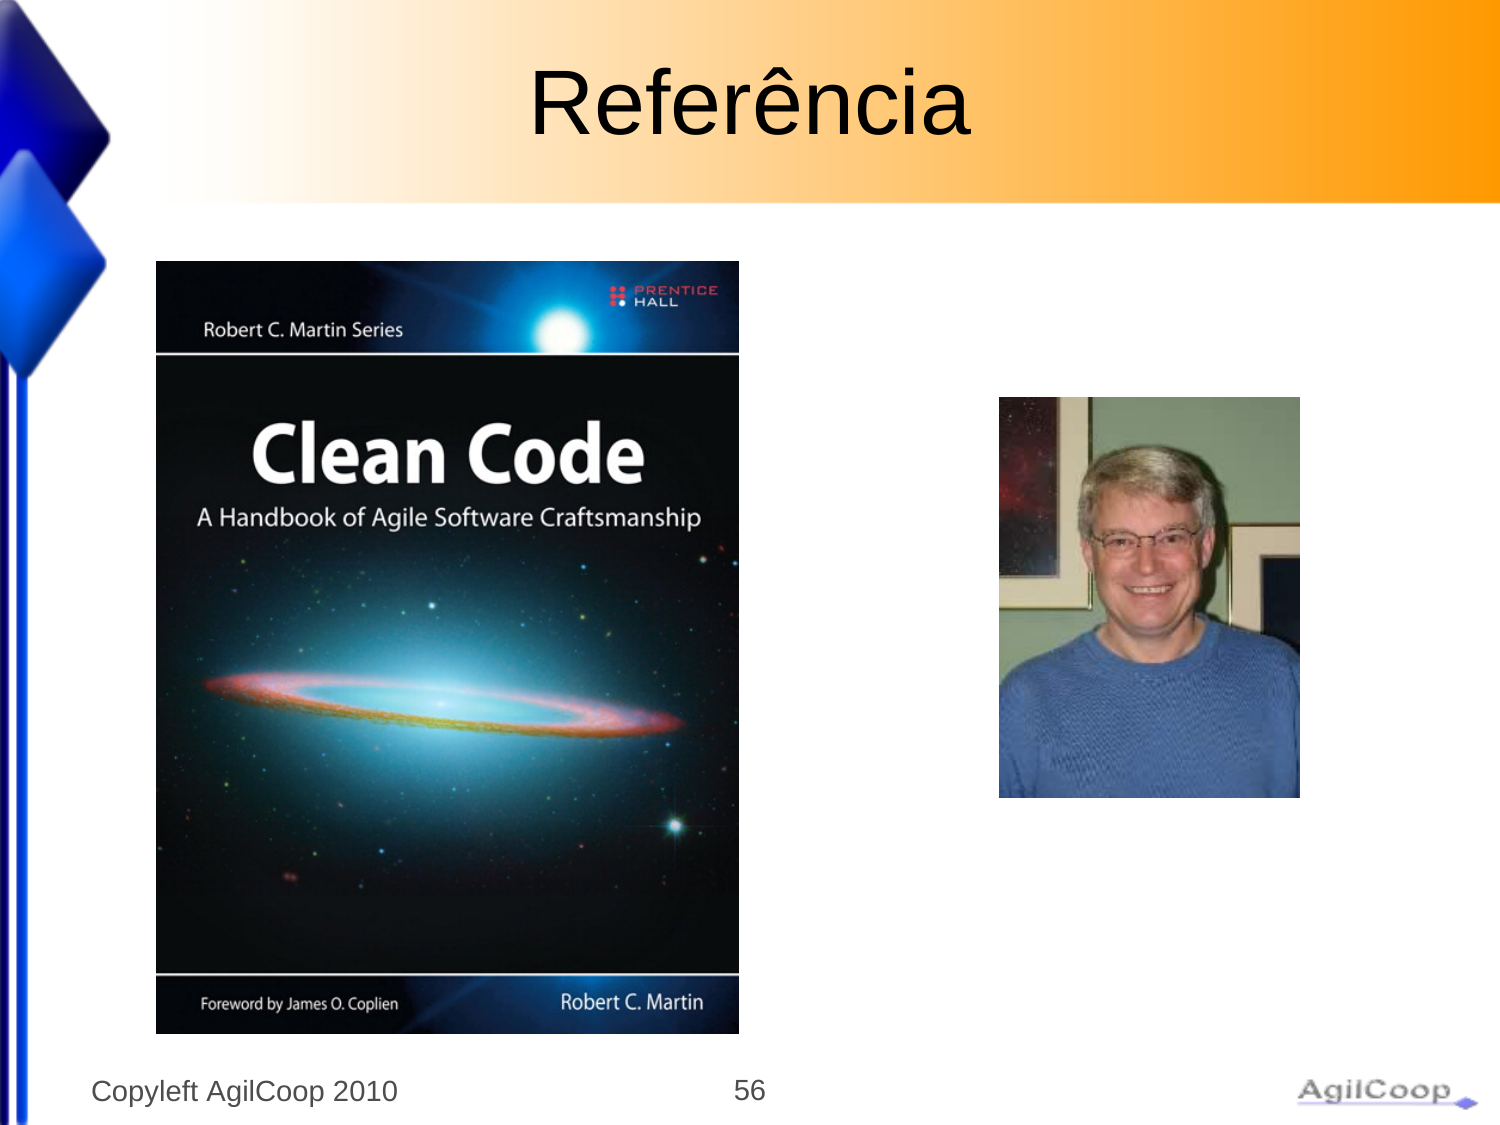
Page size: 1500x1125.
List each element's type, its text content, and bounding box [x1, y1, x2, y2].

title Referência [75, 8, 1426, 197]
list [112, 243, 1426, 1006]
picture [0, 0, 1500, 1125]
